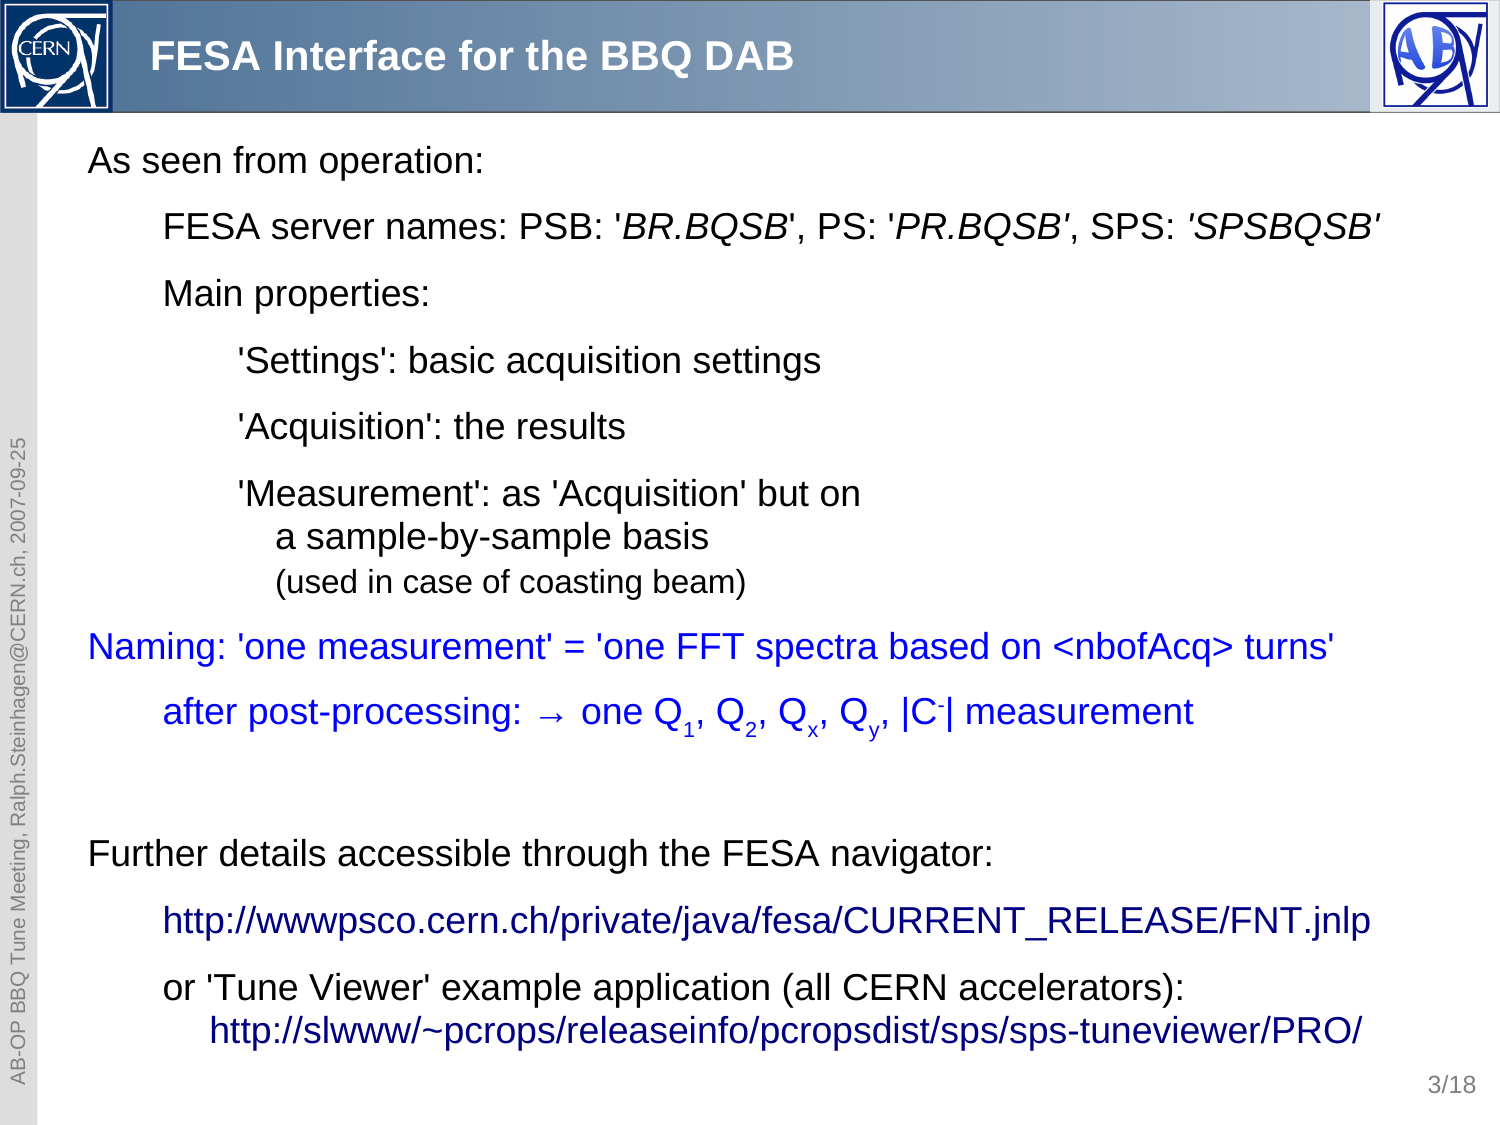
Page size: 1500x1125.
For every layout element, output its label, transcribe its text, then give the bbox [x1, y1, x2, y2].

title FESA Interface for the BBQ DAB [150, 7, 1201, 106]
picture [0, 0, 113, 113]
picture [1382, 1, 1489, 108]
list As seen from operation: FESA server names: PSB: 'BR.BQSB', PS: 'PR.BQSB', SPS: 'SPSBQSB' Main properties: 'Settings': basic acquisition settings 'Acquisition': the results 'Measurement': as 'Acquisition' but on a sample-by-sample basis (used in case of coasting beam) Naming: 'one measurement' = 'one FFT spectra based on <nbofAcq> turns' after post-processing: → one Q1, Q2, Qx, Qy, |C-| measurement Further details accessible through the FESA navigator: http://wwwpsco.cern.ch/private/java/fesa/CURRENT_RELEASE/FNT.jnlp or 'Tune Viewer' example application (all CERN accelerators):http://slwww/~pcrops/releaseinfo/pcropsdist/sps/sps-tuneviewer/PRO/ [87, 137, 1438, 1052]
